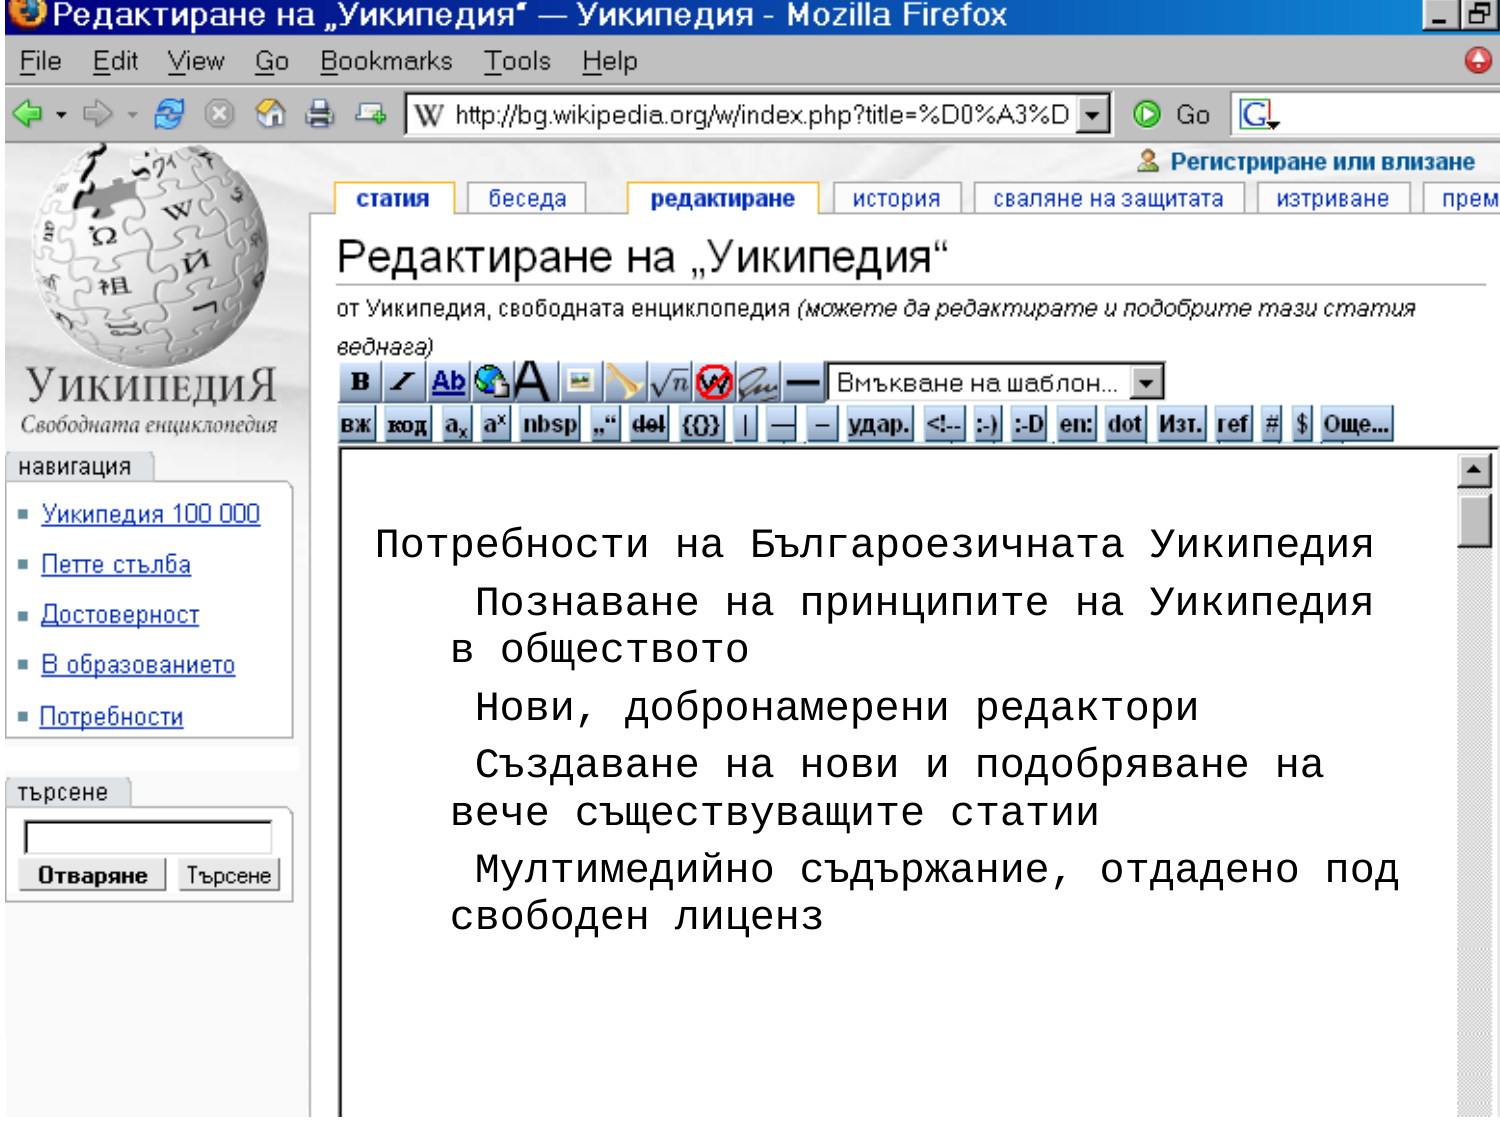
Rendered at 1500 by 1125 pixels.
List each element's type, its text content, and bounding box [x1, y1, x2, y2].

picture [5, 0, 1500, 1117]
text_box Потребности на Българоезичната Уикипедия Познаване на принципите на Уикипедия в обществото Нови, добронамерени редактори Създаване на нови и подобряване на вече съществуващите статии Мултимедийно съдържание, отдадено под свободен лиценз [360, 467, 1436, 1094]
